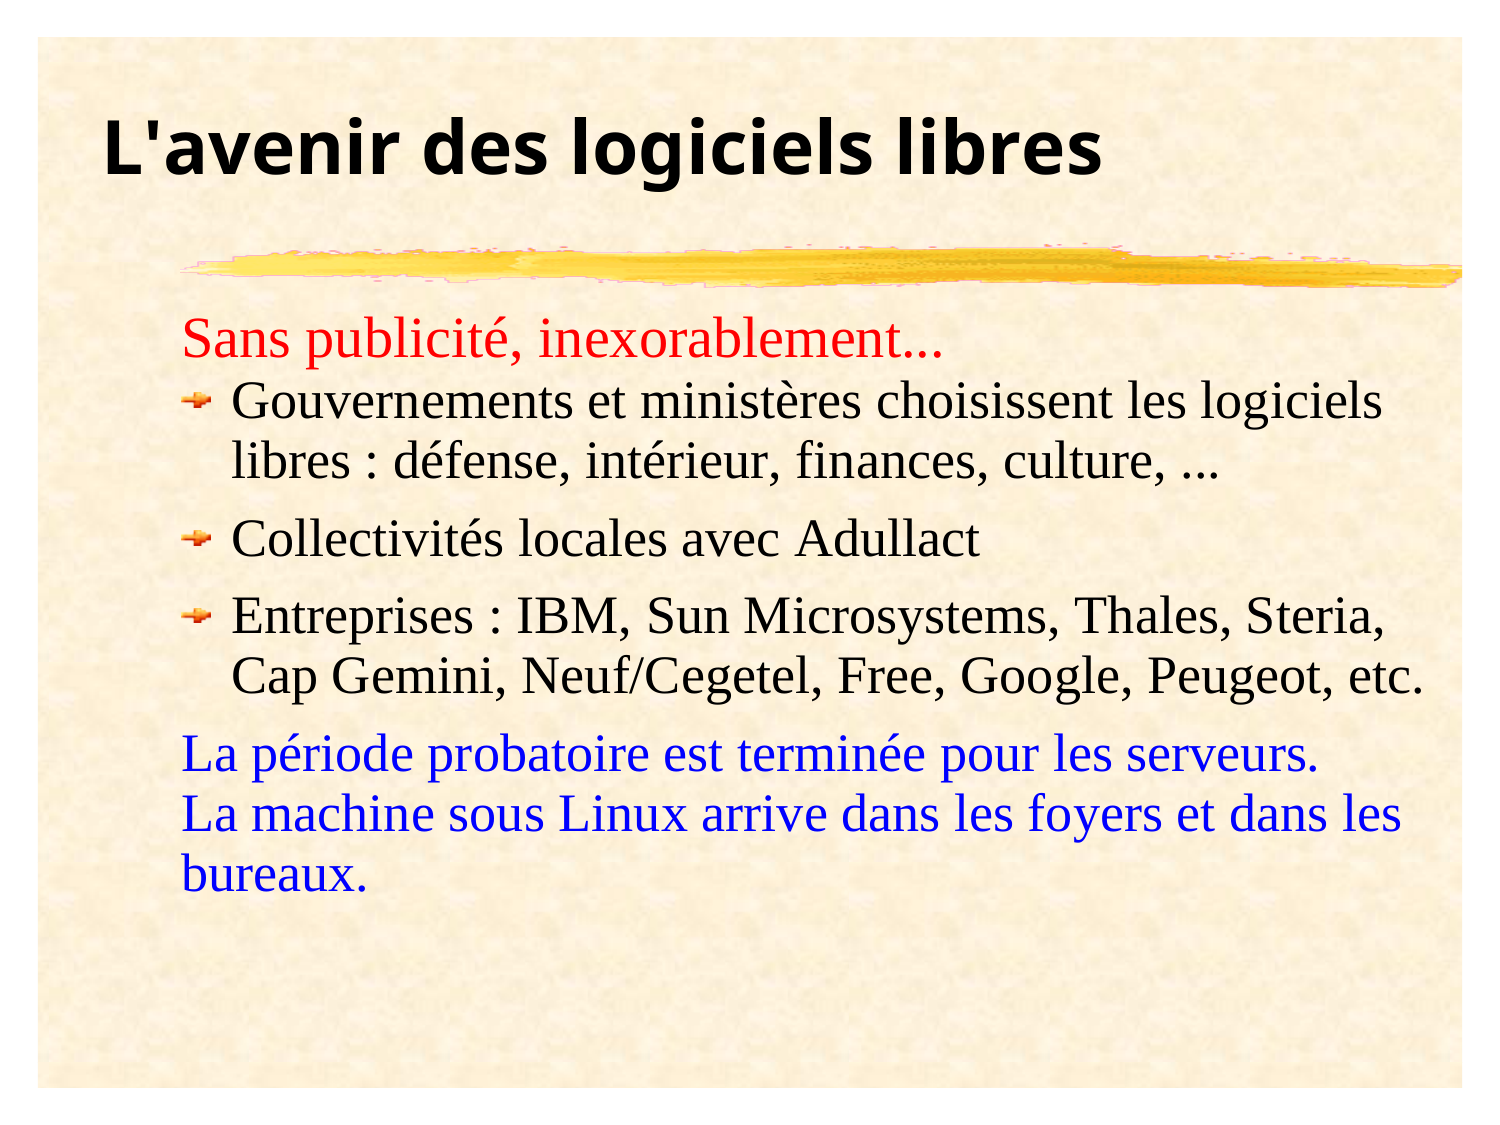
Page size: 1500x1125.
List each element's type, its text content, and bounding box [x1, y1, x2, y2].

text_box Sans publicité, inexorablement... Gouvernements et ministères choisissent les logiciels libres : défense, intérieur, finances, culture, ... Collectivités locales avec Adullact Entreprises : IBM, Sun Microsystems, Thales, Steria, Cap Gemini, Neuf/Cegetel, Free, Google, Peugeot, etc. La période probatoire est terminée pour les serveurs. La machine sous Linux arrive dans les foyers et dans les bureaux. [181, 305, 1463, 1006]
picture [37, 37, 1463, 1088]
title L'avenir des logiciels libres [101, 39, 1312, 253]
